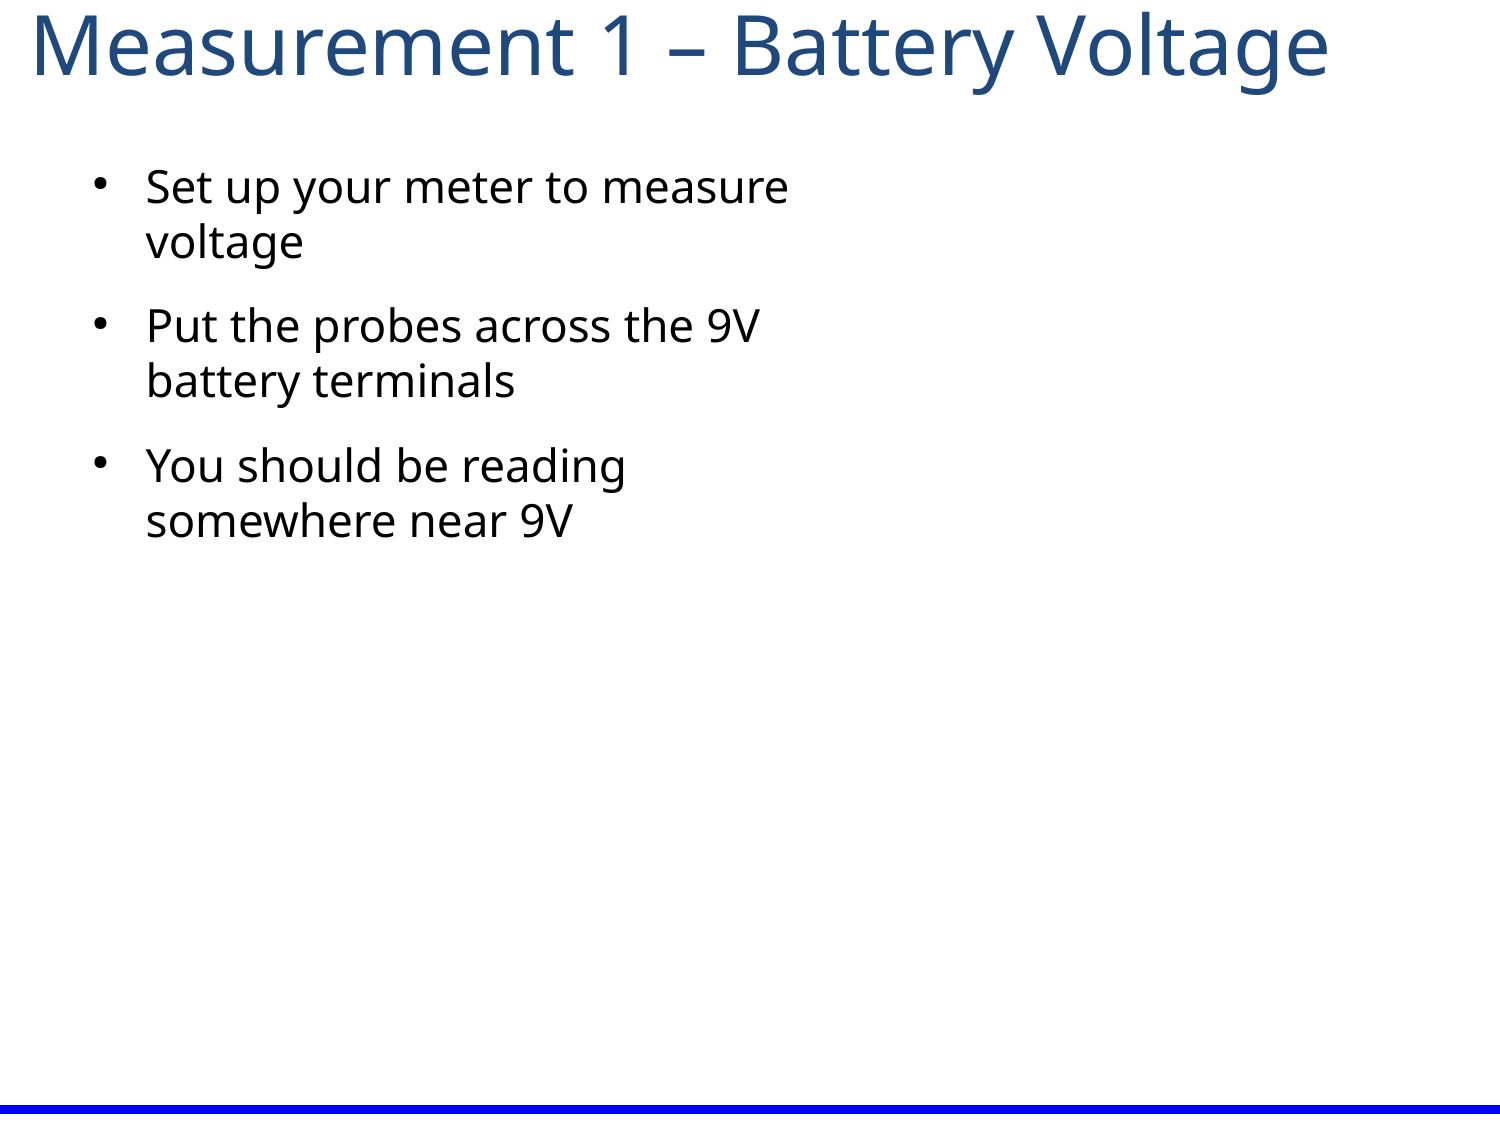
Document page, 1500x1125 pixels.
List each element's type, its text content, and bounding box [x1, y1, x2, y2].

list Set up your meter to measure voltage Put the probes across the 9V battery terminals You should be reading somewhere near 9V [60, 150, 886, 1096]
title Measurement 1 – Battery Voltage [15, 0, 1441, 180]
